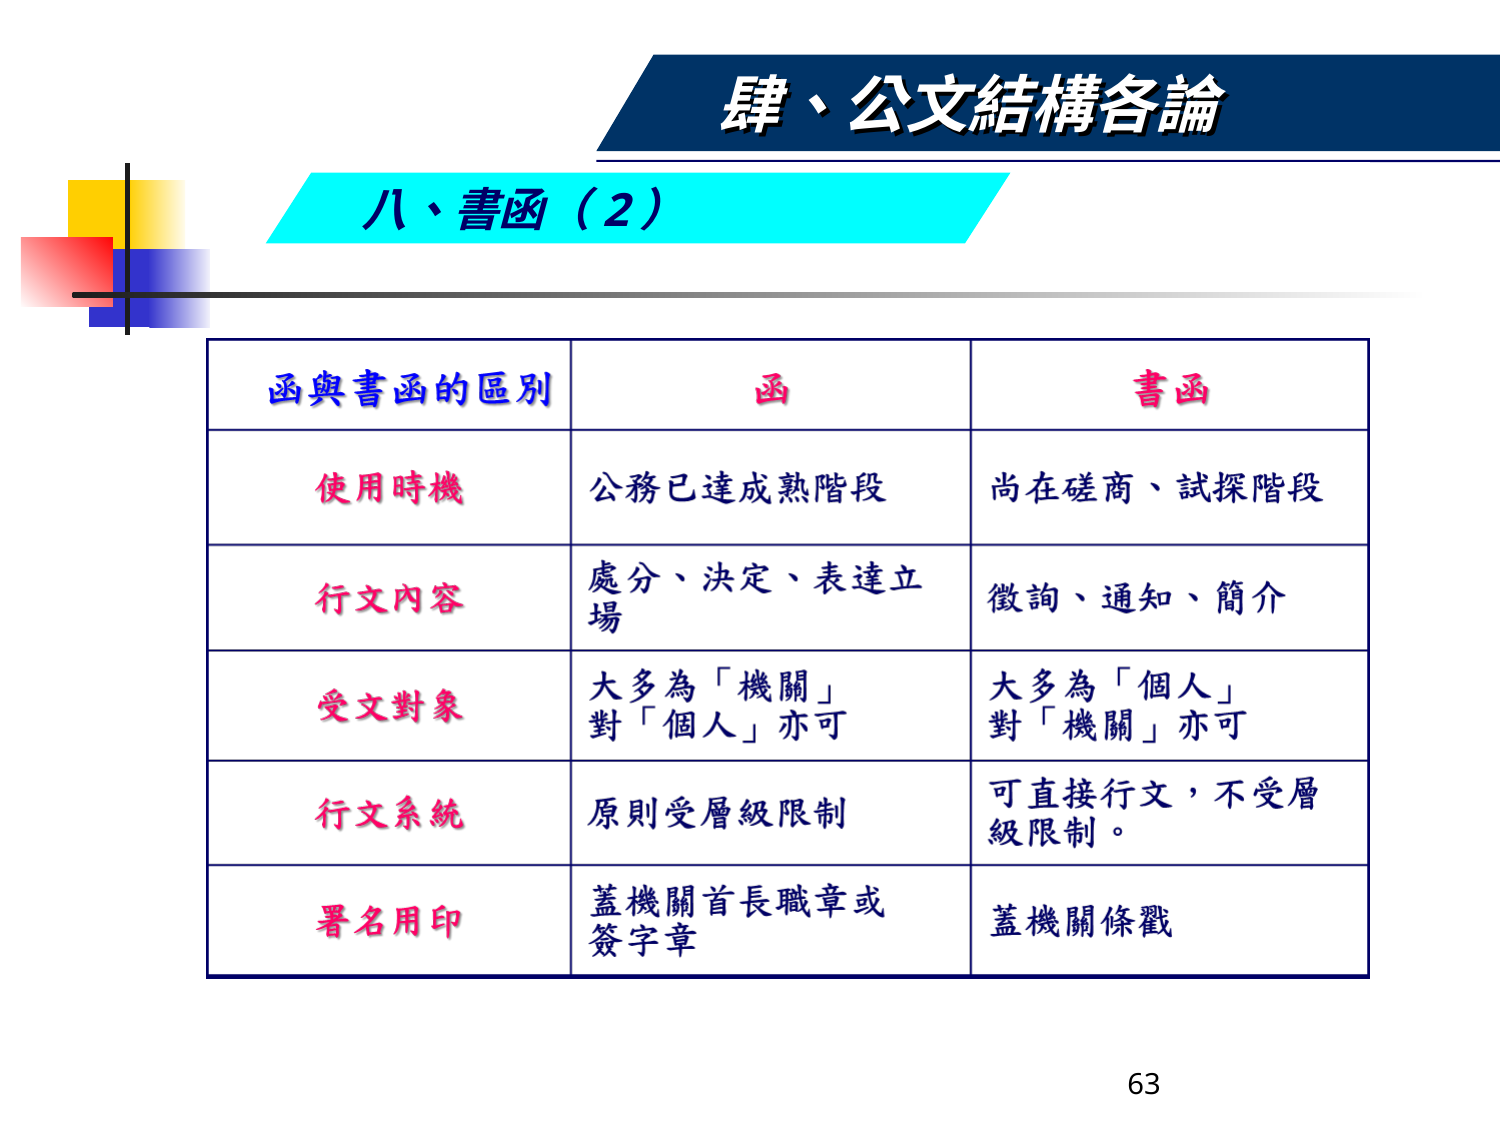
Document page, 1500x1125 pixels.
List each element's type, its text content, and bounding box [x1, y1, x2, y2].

text_box 八、書函（2） [265, 172, 1011, 244]
picture [206, 338, 1370, 985]
text_box 肆、公文結構各論 [596, 54, 1500, 152]
text_box <編號> [1112, 1037, 1426, 1113]
